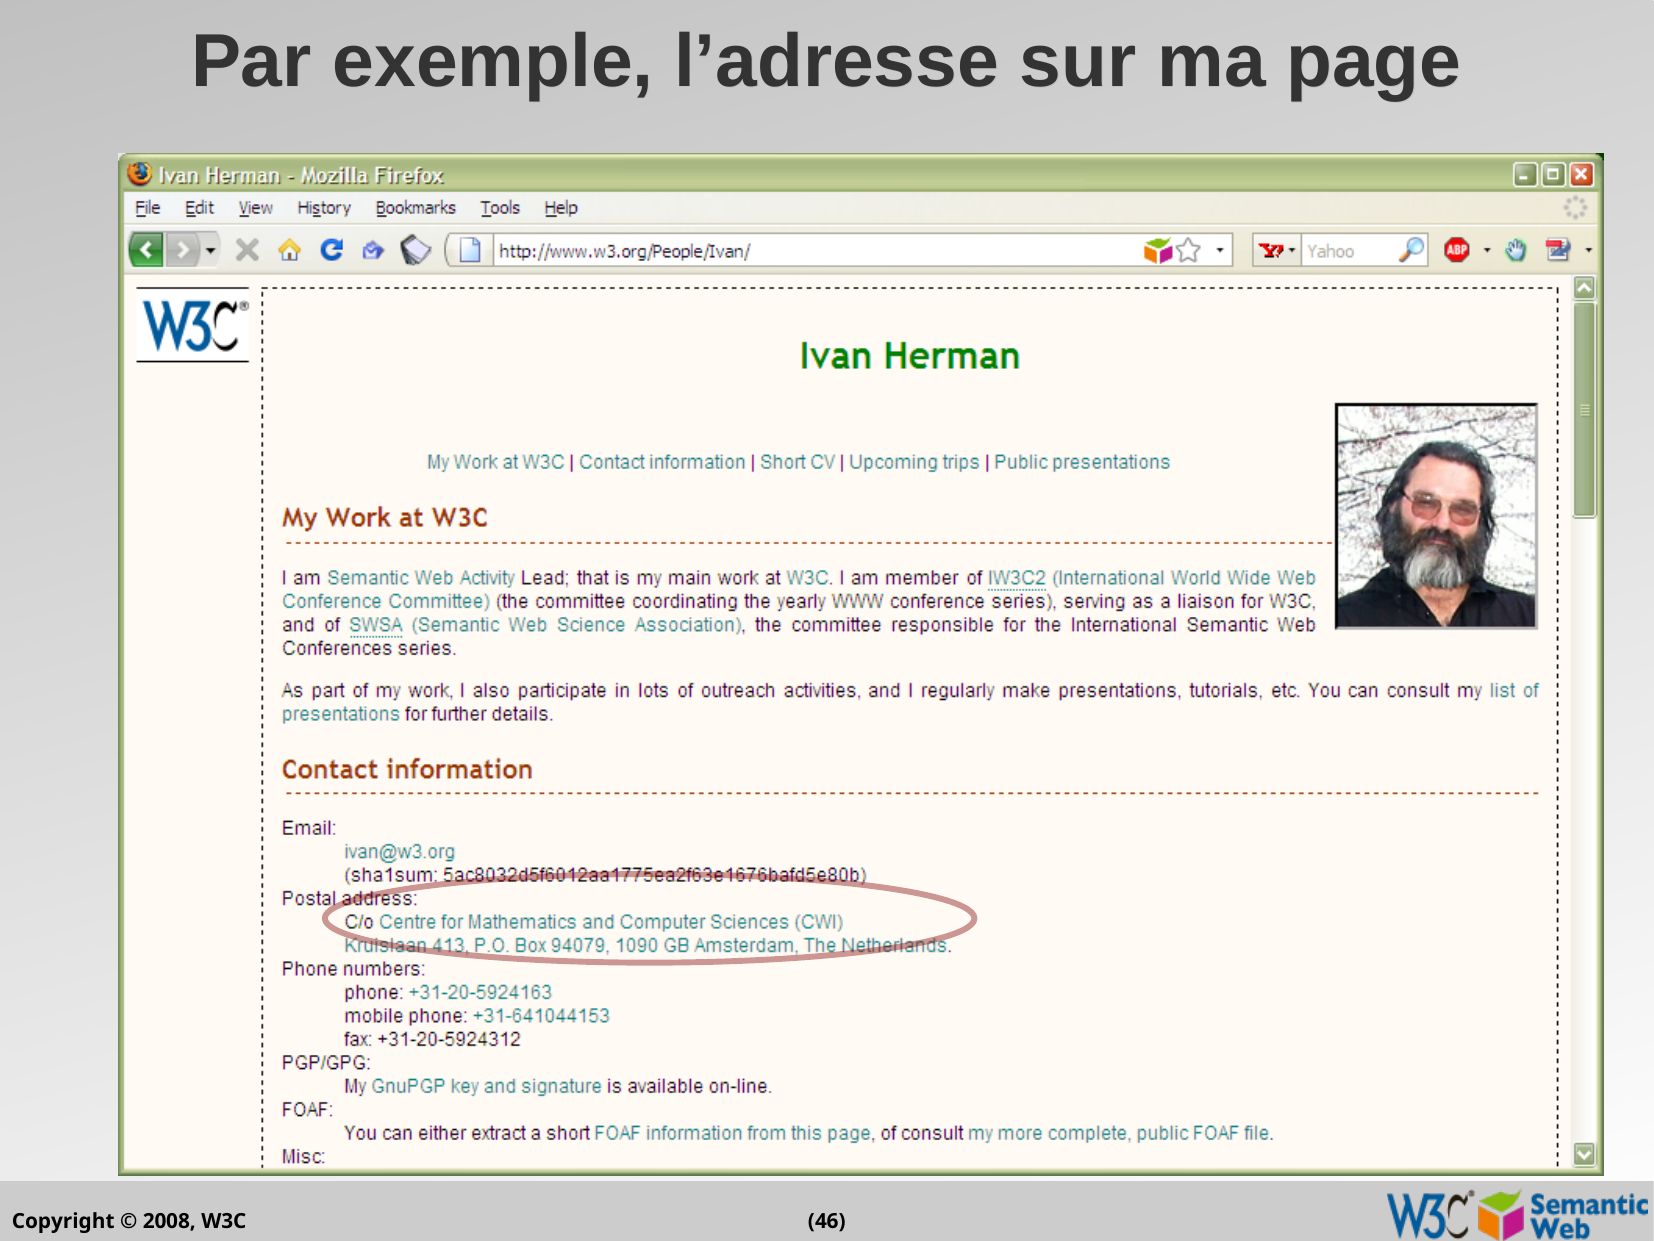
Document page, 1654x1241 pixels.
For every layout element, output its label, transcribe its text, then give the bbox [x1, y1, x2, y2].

title Par exemple, l’adresse sur ma page [0, 0, 1654, 119]
picture [1387, 1187, 1648, 1241]
picture [118, 153, 1604, 1176]
